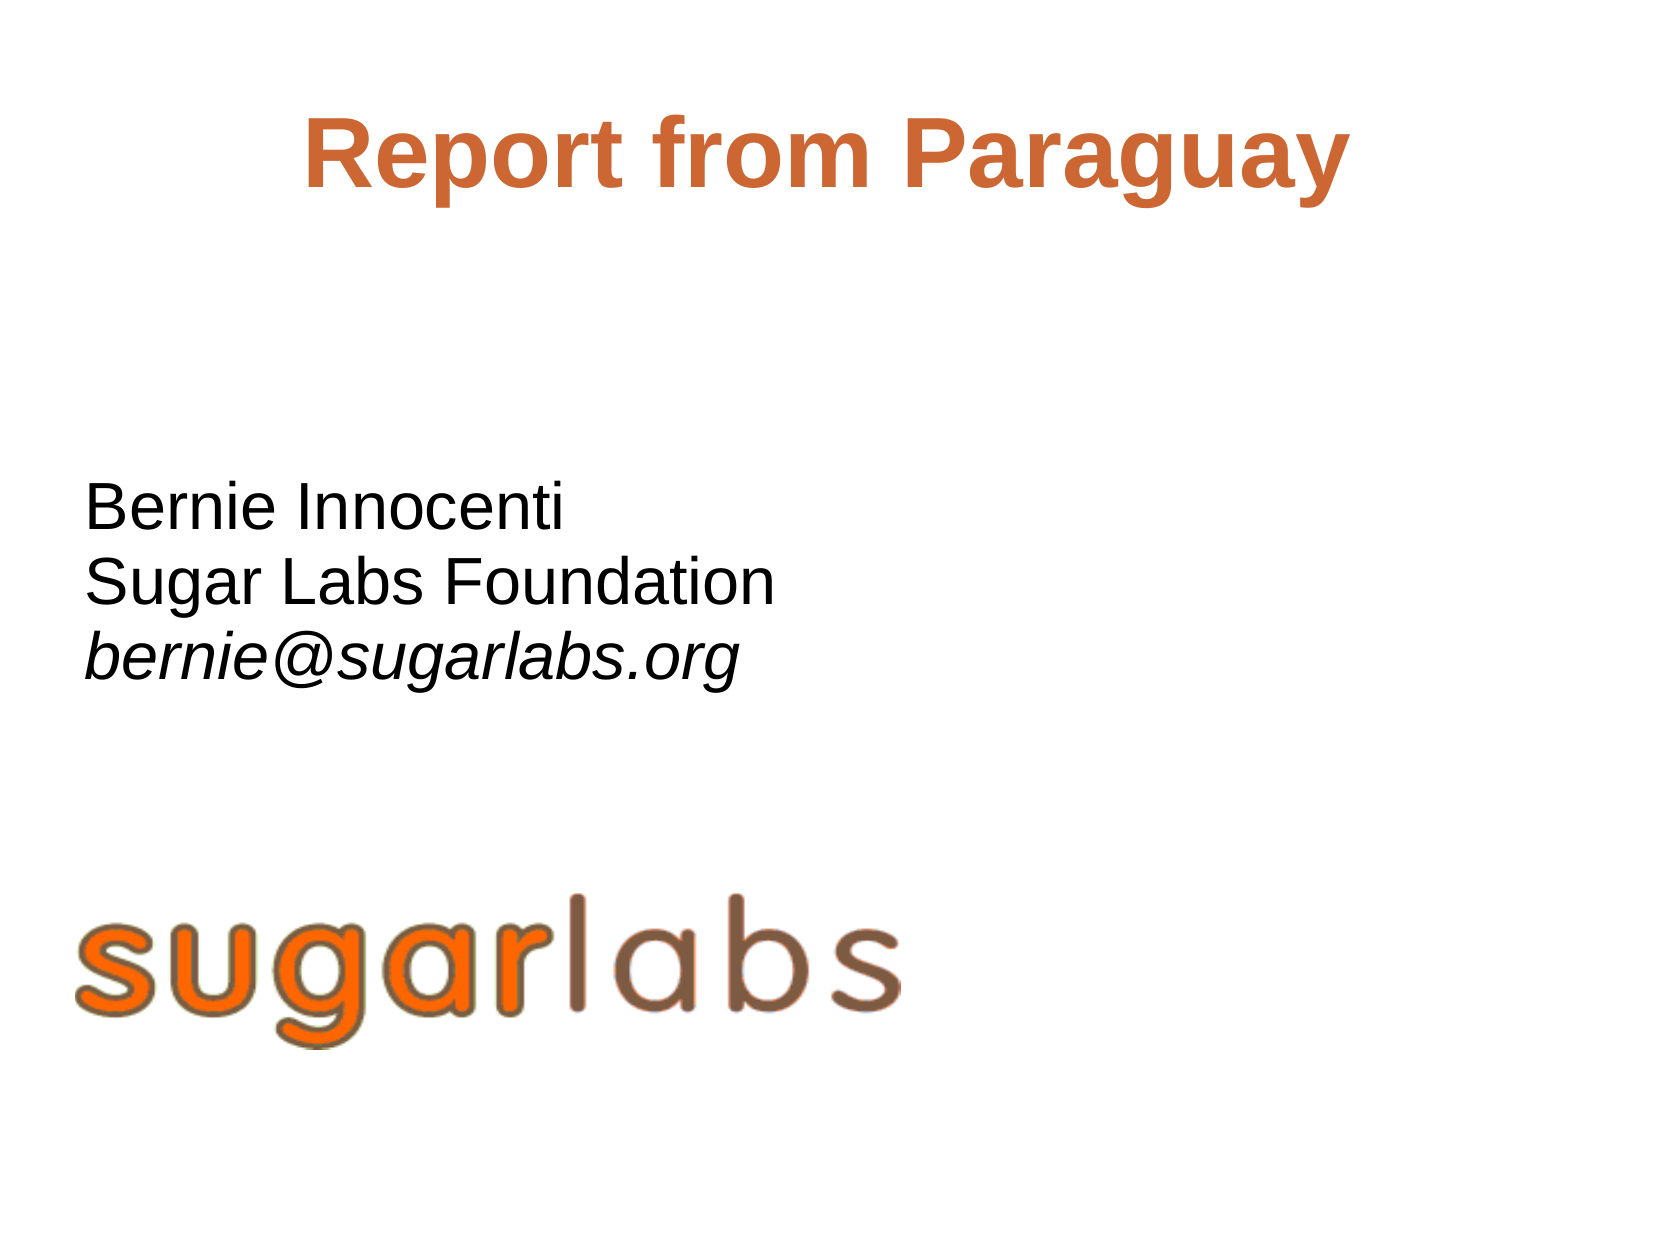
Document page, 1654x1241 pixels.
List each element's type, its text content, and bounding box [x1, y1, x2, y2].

title Report from Paraguay [82, 49, 1571, 257]
picture [75, 893, 901, 1051]
subtitle Bernie Innocenti Sugar Labs Foundation bernie@sugarlabs.org [49, 375, 1351, 788]
